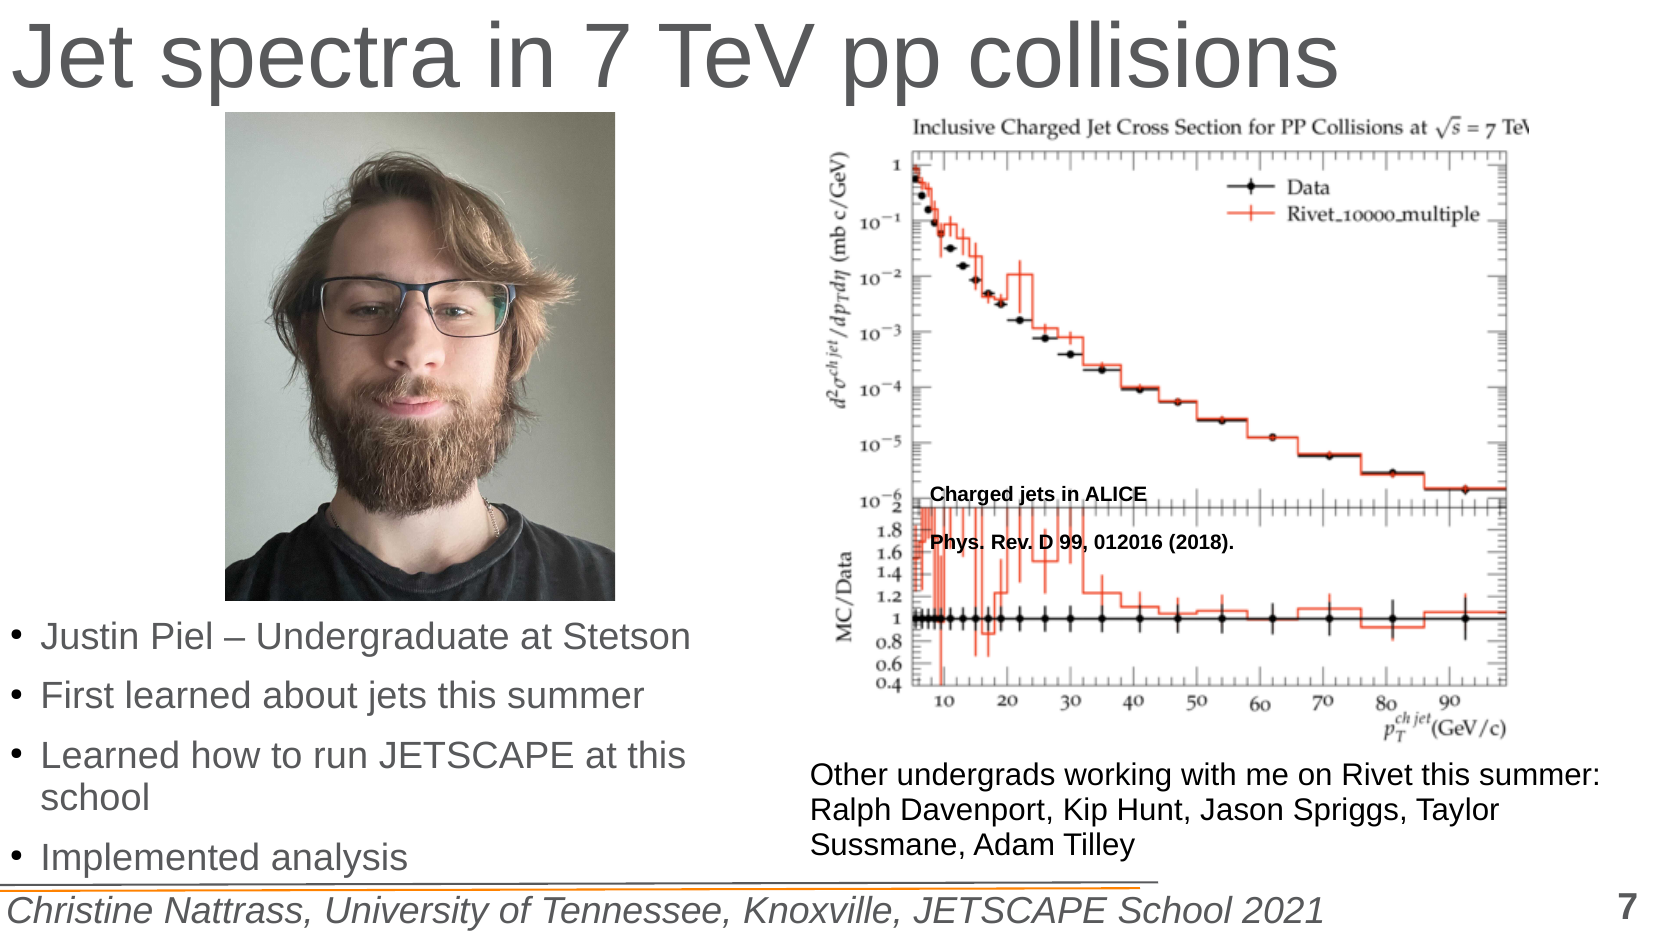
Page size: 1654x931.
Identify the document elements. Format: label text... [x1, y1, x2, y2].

title Jet spectra in 7 TeV pp collisions [11, 3, 1636, 107]
text_box Other undergrads working with me on Rivet this summer: Ralph Davenport, Kip Hunt, Jason Spriggs, Taylor Sussmane, Adam Tilley [795, 750, 1636, 876]
text_box Charged jets in ALICE Phys. Rev. D 99, 012016 (2018). [915, 475, 1321, 585]
picture [825, 110, 1529, 746]
list Justin Piel – Undergraduate at Stetson First learned about jets this summer Learned how to run JETSCAPE at this school Implemented analysis [0, 615, 781, 883]
picture [225, 112, 616, 601]
